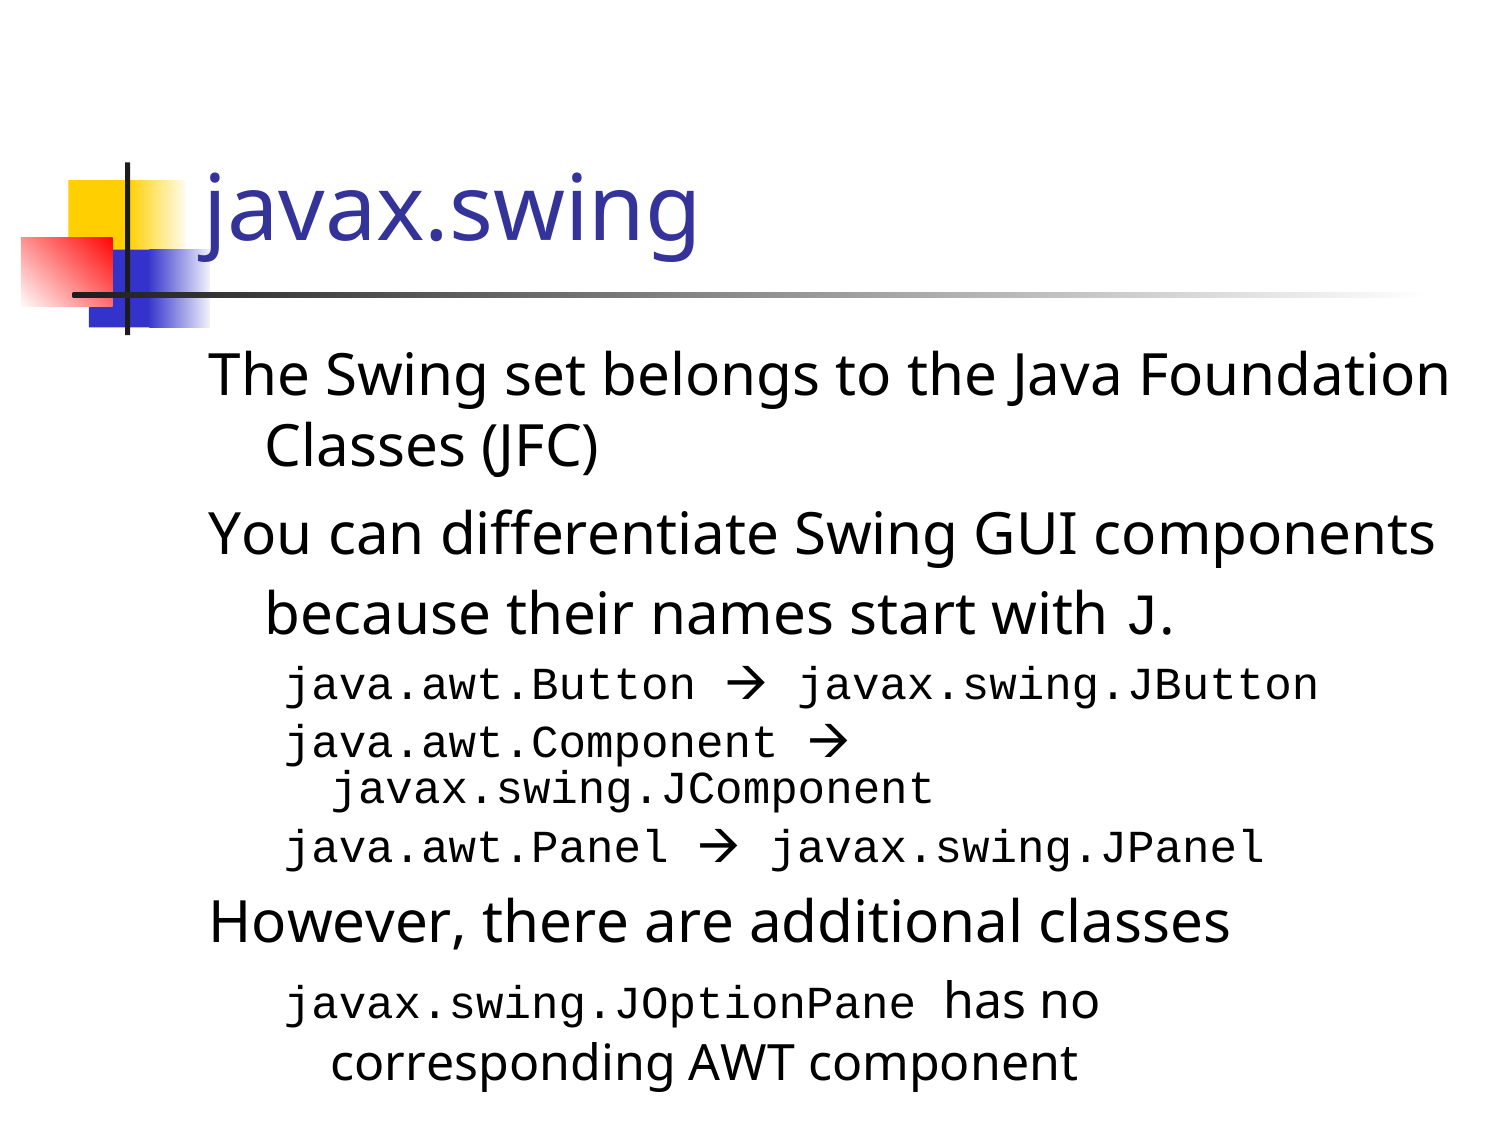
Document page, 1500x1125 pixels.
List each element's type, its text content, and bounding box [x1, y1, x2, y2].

list The Swing set belongs to the Java Foundation Classes (JFC) You can differentiate Swing GUI components because their names start with J. java.awt.Button  javax.swing.JButton java.awt.Component  javax.swing.JComponent java.awt.Panel  javax.swing.JPanel However, there are additional classes javax.swing.JOptionPane has no corresponding AWT component [193, 331, 1469, 1078]
title javax.swing [188, 35, 1468, 276]
